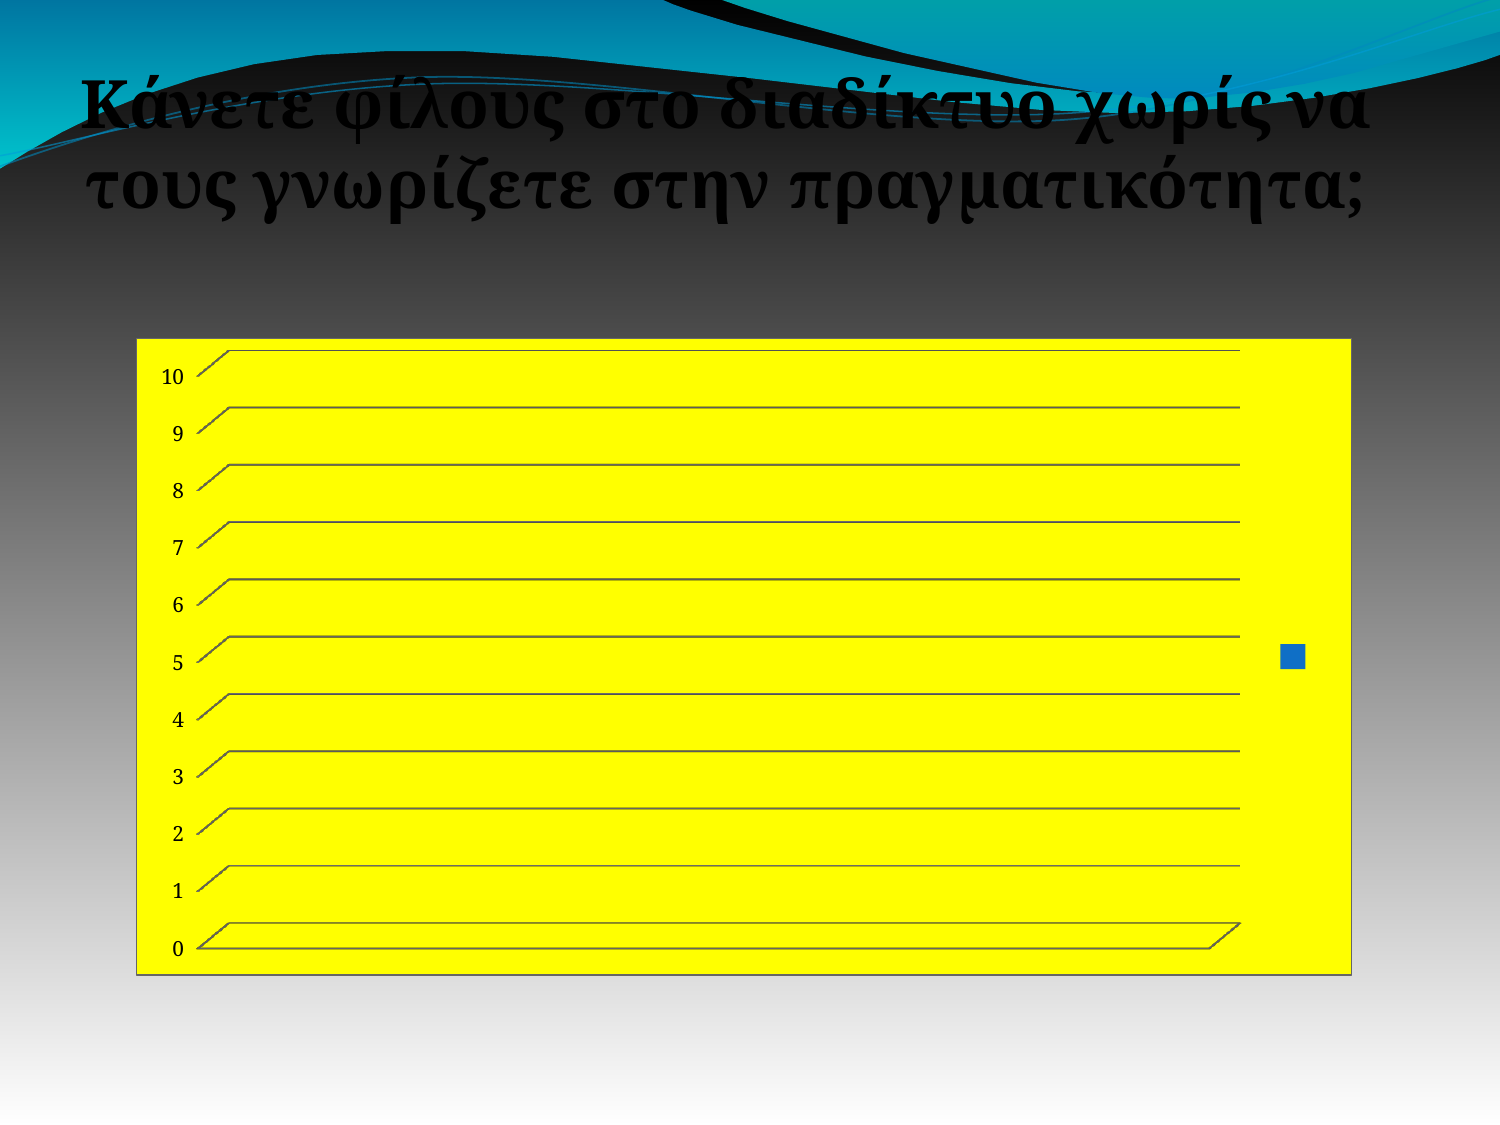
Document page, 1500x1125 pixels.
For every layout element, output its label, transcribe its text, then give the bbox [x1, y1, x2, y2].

chart [135, 337, 1353, 976]
text_box Κάνετε φίλους στο διαδίκτυο χωρίς να τους γνωρίζετε στην πραγματικότητα; [41, 54, 1412, 230]
